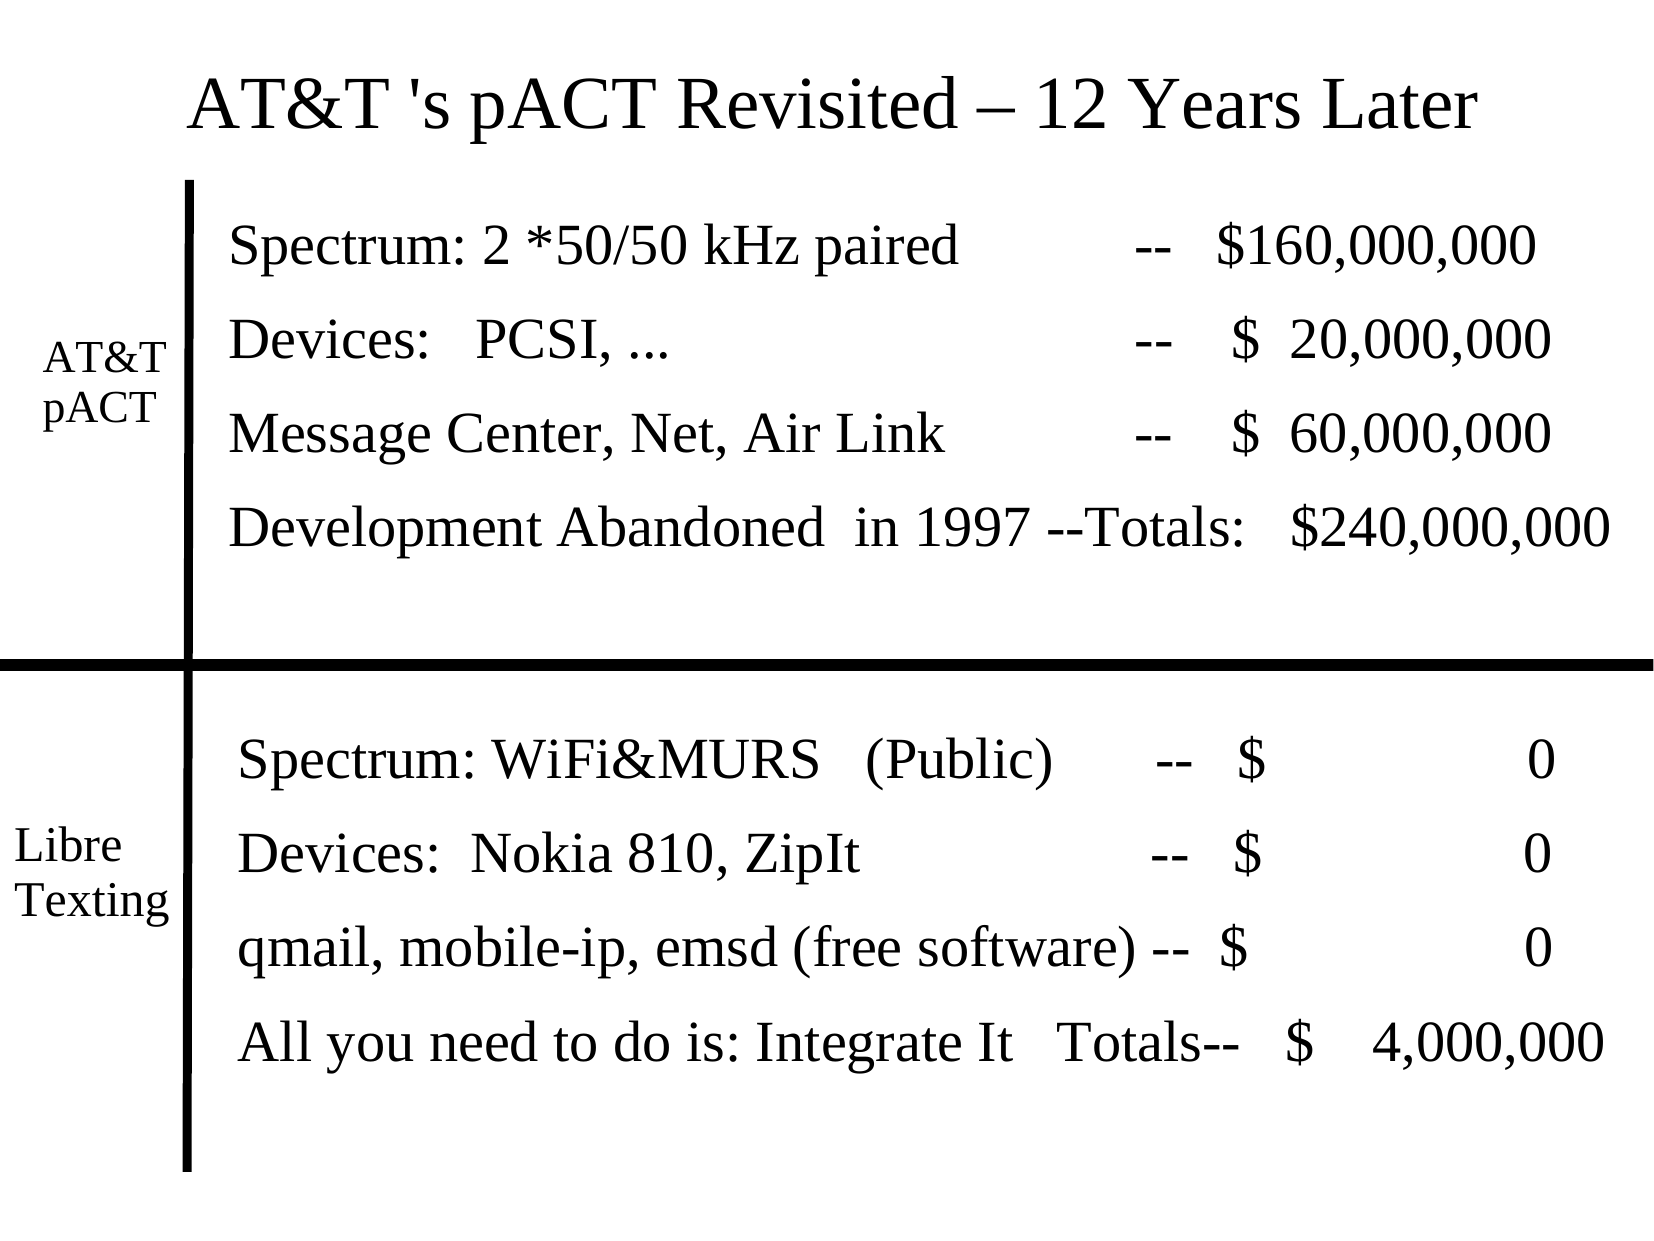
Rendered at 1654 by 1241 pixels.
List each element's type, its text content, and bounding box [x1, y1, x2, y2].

text_box Libre Texting [14, 816, 183, 962]
text_box AT&T pACT [42, 331, 184, 459]
list Spectrum: 2 *50/50 kHz paired -- $160,000,000 Devices: PCSI, ... -- $ 20,000,000 Message Center, Net, Air Link -- $ 60,000,000 Development Abandoned in 1997 --Totals: $240,000,000 [210, 212, 1622, 640]
title AT&T 's pACT Revisited – 12 Years Later [30, 16, 1613, 178]
list Spectrum: WiFi&MURS (Public) -- $ 0 Devices: Nokia 810, ZipIt -- $ 0 qmail, mobile-ip, emsd (free software) -- $ 0 All you need to do is: Integrate It Totals-- $ 4,000,000 [220, 726, 1618, 1218]
